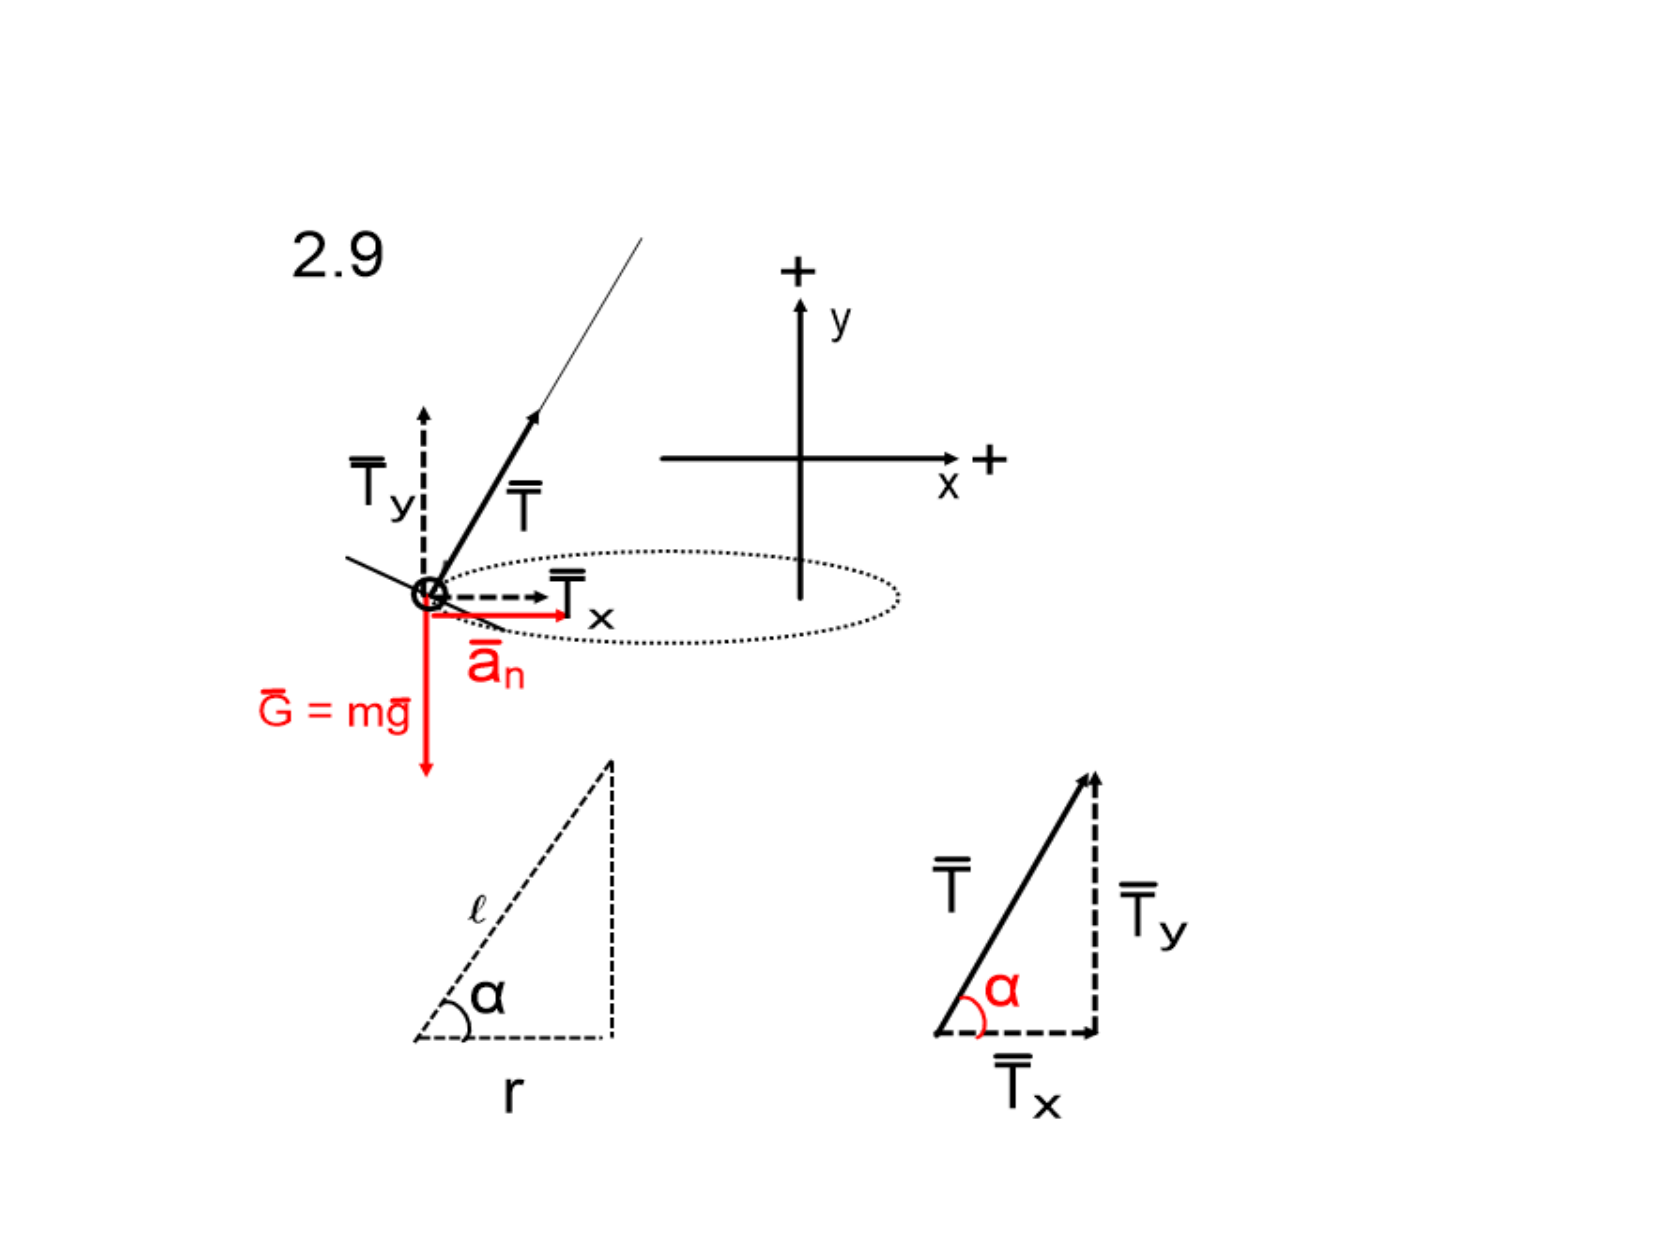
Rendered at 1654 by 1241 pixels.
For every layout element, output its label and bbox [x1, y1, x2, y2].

picture [160, 141, 1371, 1176]
